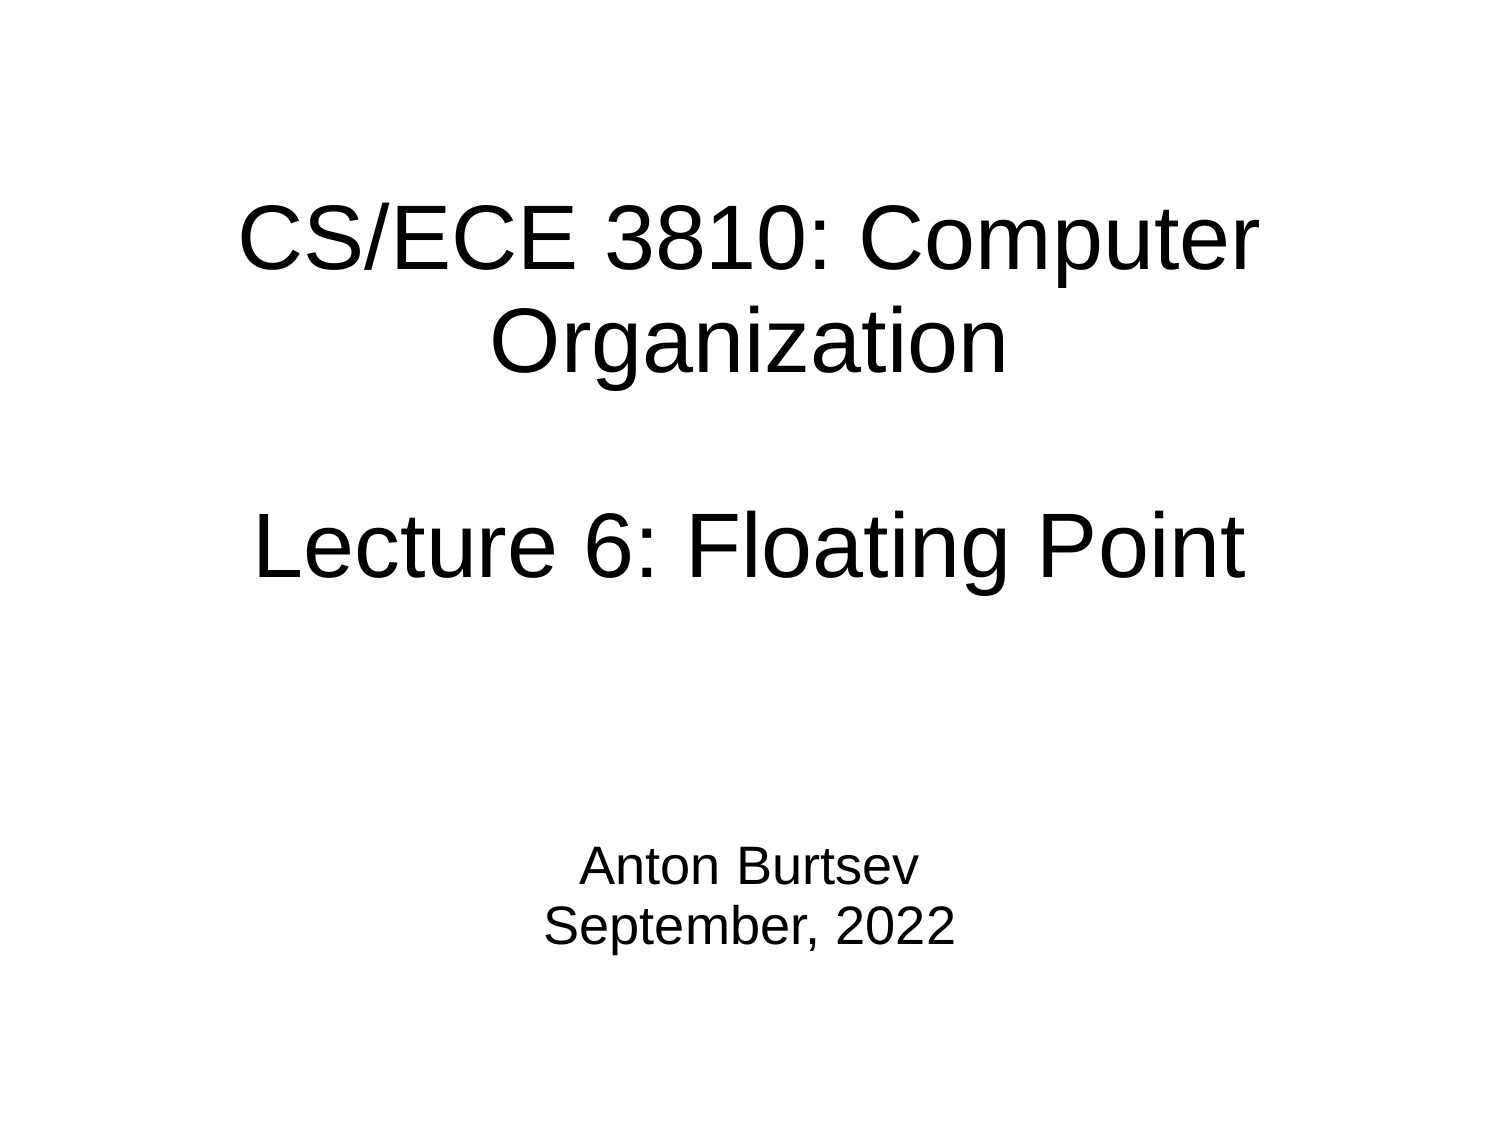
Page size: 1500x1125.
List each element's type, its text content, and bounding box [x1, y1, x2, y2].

subtitle Anton Burtsev September, 2022 [75, 578, 1425, 1006]
title CS/ECE 3810: Computer Organization Lecture 6: Floating Point [75, 102, 1425, 578]
